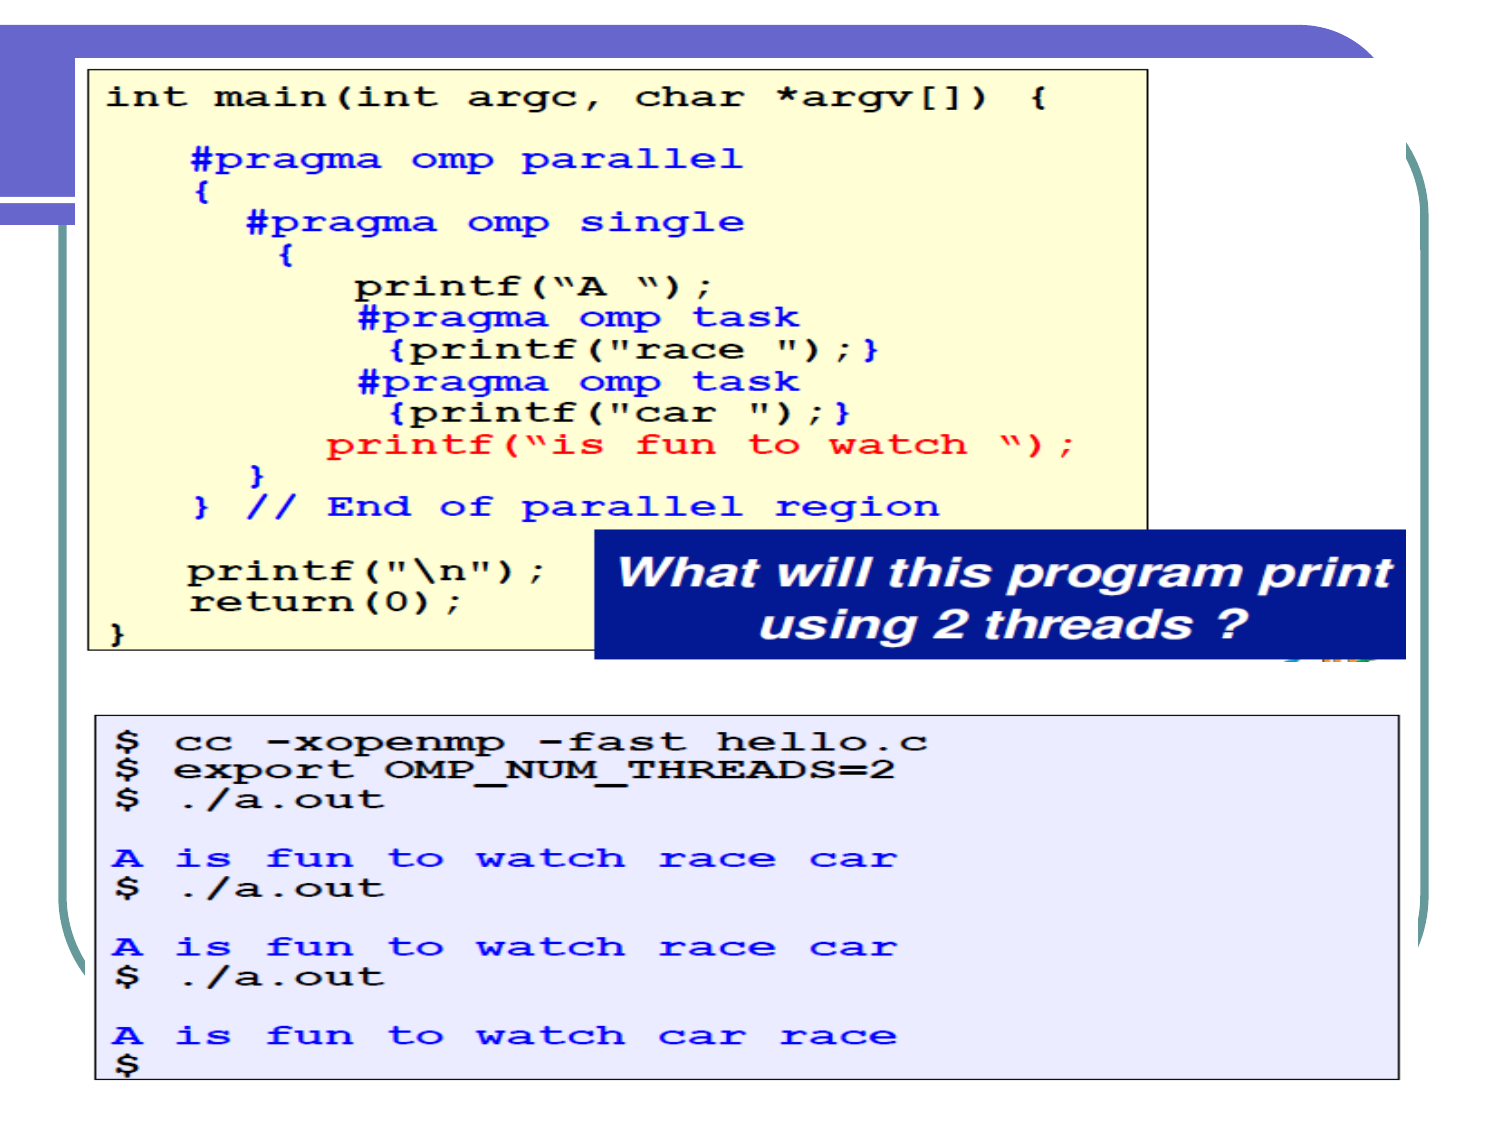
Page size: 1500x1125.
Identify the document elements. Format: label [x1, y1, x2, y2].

picture [75, 58, 1406, 662]
picture [85, 708, 1418, 1087]
